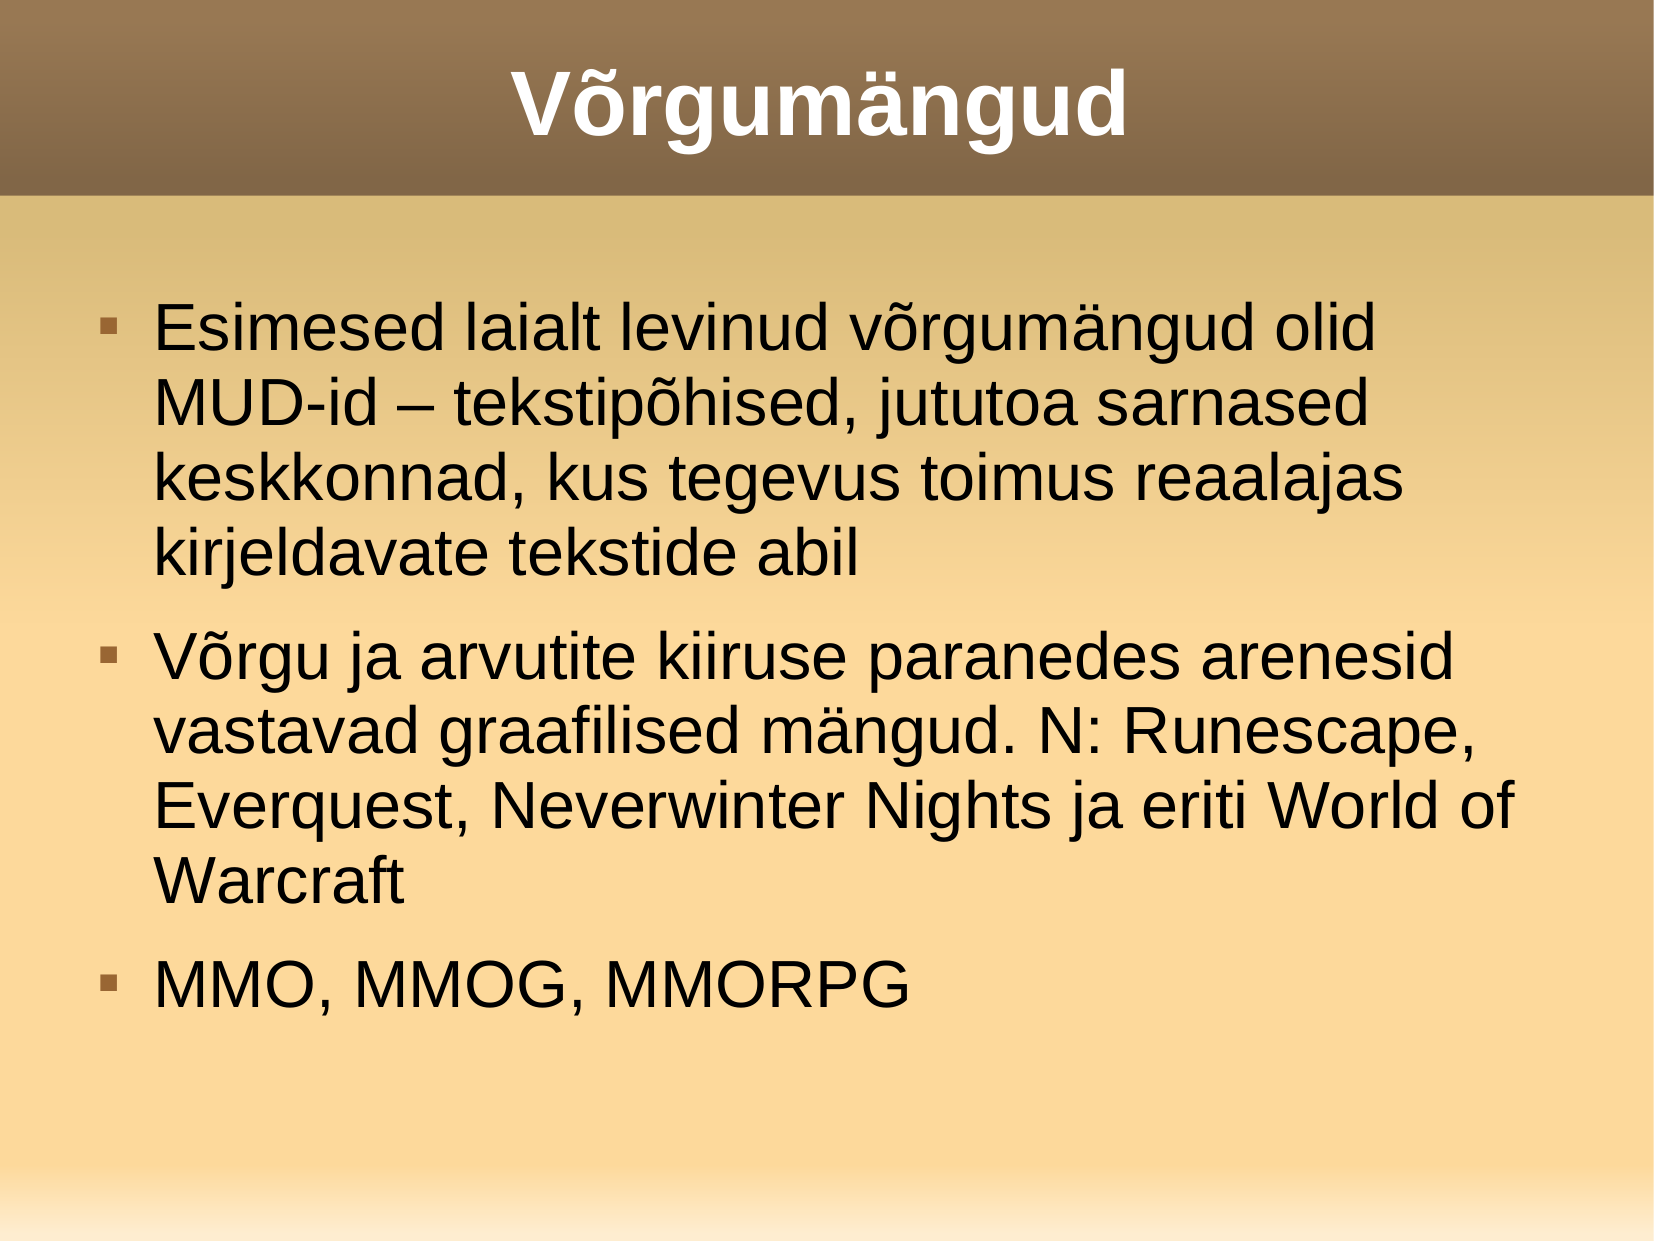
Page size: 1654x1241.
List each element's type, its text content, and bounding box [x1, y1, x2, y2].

picture [0, 0, 1654, 1241]
list Esimesed laialt levinud võrgumängud olid MUD-id – tekstipõhised, jututoa sarnased keskkonnad, kus tegevus toimus reaalajas kirjeldavate tekstide abil Võrgu ja arvutite kiiruse paranedes arenesid vastavad graafilised mängud. N: Runescape, Everquest, Neverwinter Nights ja eriti World of Warcraft MMO, MMOG, MMORPG [82, 290, 1571, 1094]
title Võrgumängud [76, 7, 1565, 200]
